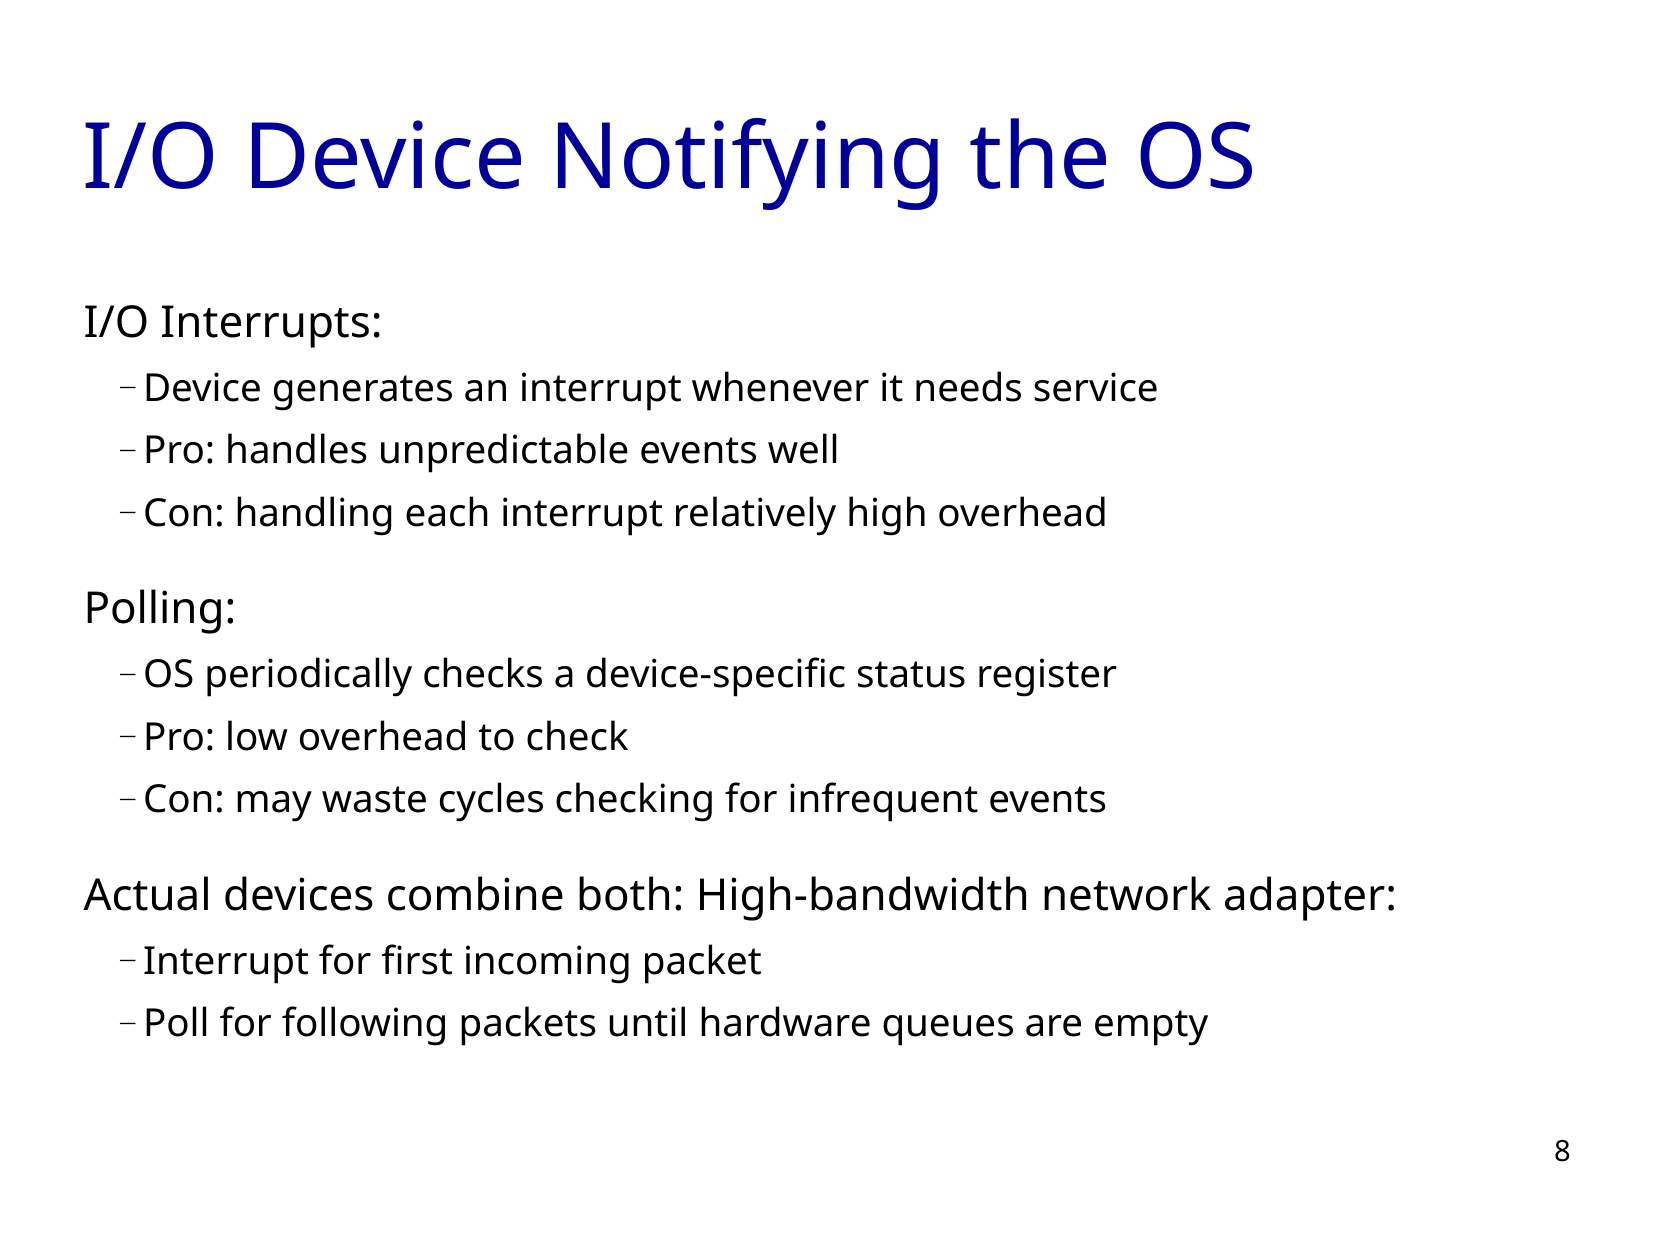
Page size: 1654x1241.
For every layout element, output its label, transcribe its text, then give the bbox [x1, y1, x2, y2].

list I/O Interrupts: Device generates an interrupt whenever it needs service Pro: handles unpredictable events well Con: handling each interrupt relatively high overhead Polling: OS periodically checks a device-specific status register Pro: low overhead to check Con: may waste cycles checking for infrequent events Actual devices combine both: High-bandwidth network adapter: Interrupt for first incoming packet Poll for following packets until hardware queues are empty [60, 290, 1571, 1051]
title I/O Device Notifying the OS [82, 49, 1571, 257]
